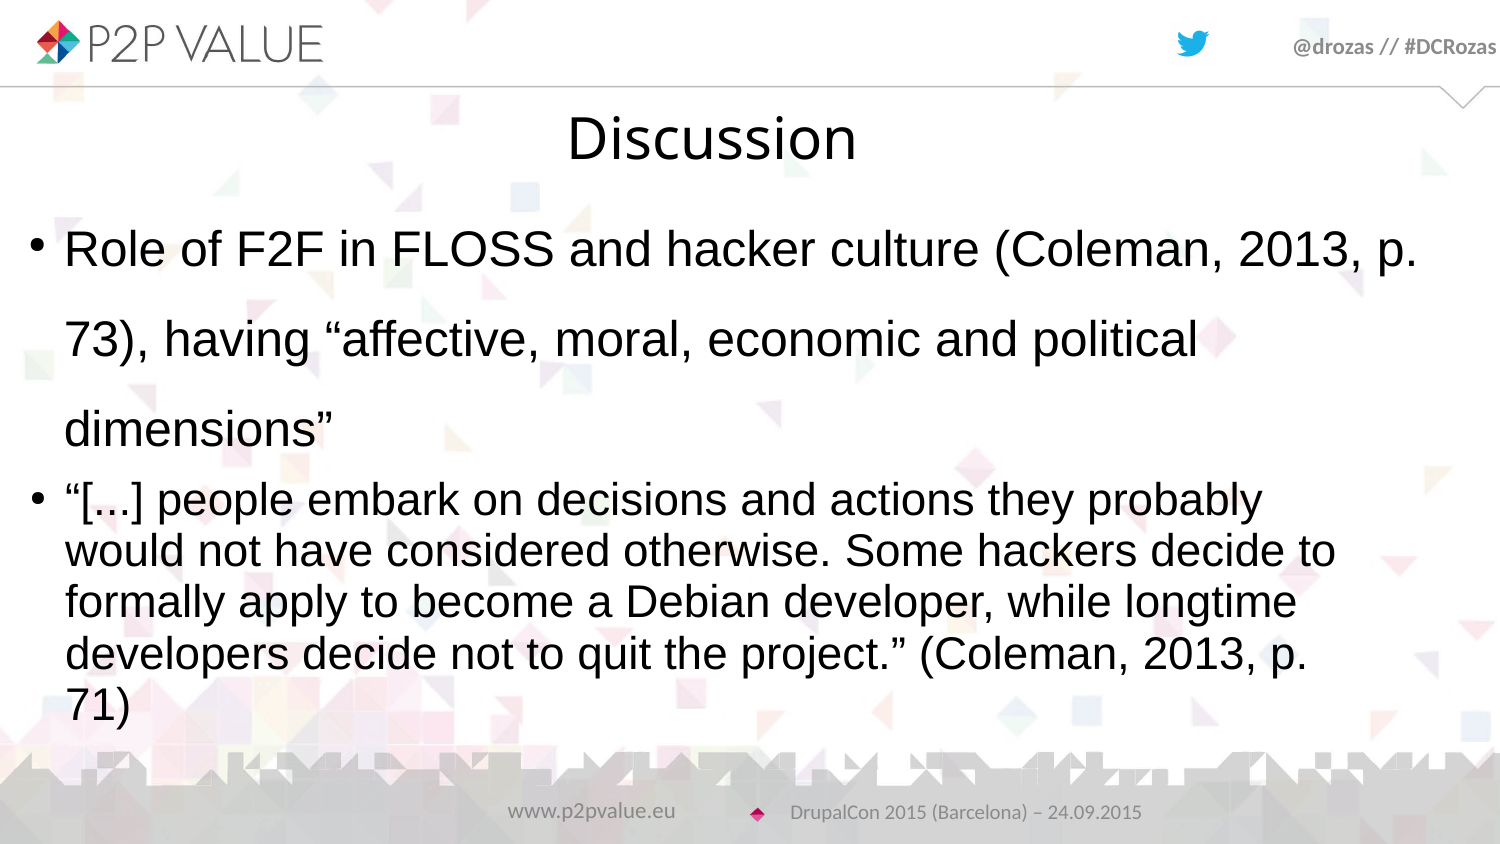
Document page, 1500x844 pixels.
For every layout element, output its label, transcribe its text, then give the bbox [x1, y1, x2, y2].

text_box www.p2pvalue.eu [501, 791, 720, 829]
text_box “[...] people embark on decisions and actions they probably would not have considered otherwise. Some hackers decide to formally apply to become a Debian developer, while longtime developers decide not to quit the project.” (Coleman, 2013, p. 71) [15, 466, 1396, 791]
title Discussion [60, 92, 1366, 180]
text_box DrupalCon 2015 (Barcelona) – 24.09.2015 [777, 788, 1470, 834]
picture [0, 0, 1500, 844]
subtitle Role of F2F in FLOSS and hacker culture (Coleman, 2013, p. 73), having “affective, moral, economic and political dimensions” [15, 180, 1496, 511]
text_box @drozas // #DCRozas [1170, 15, 1500, 76]
